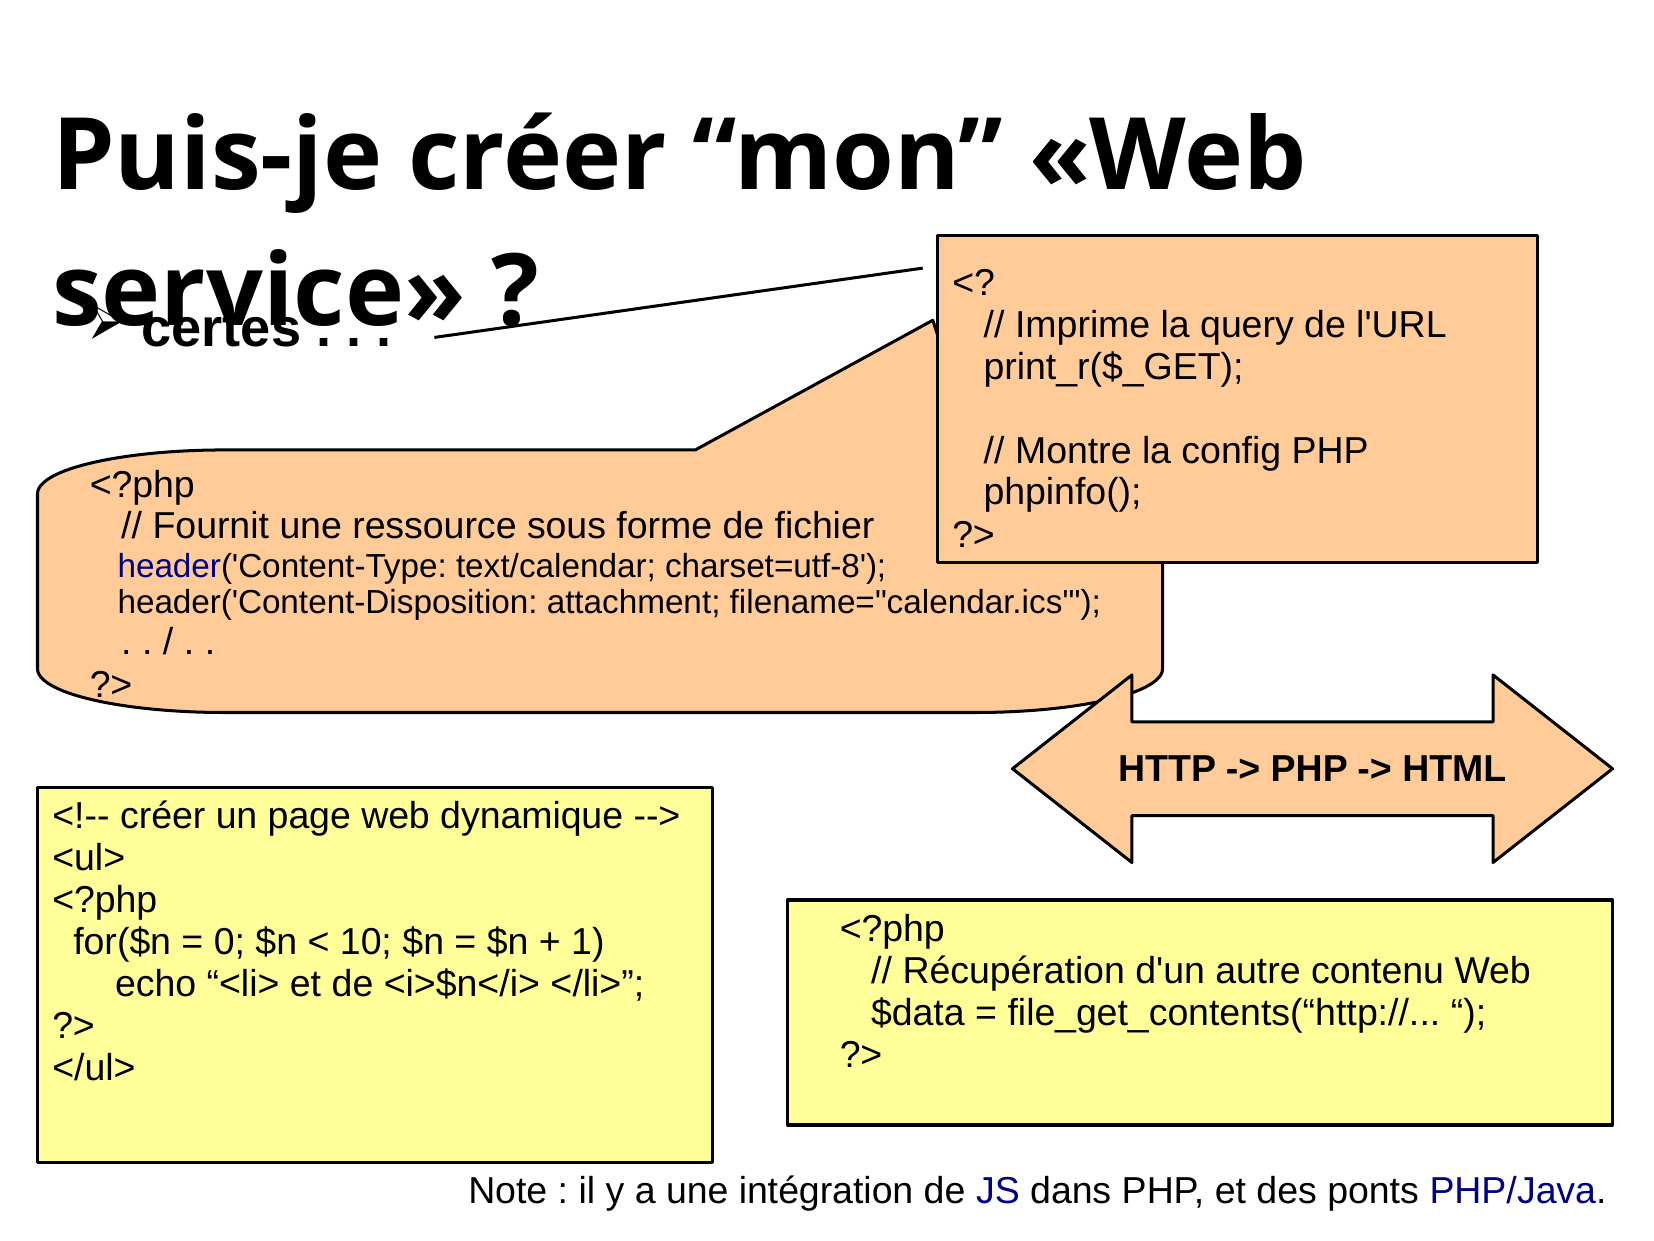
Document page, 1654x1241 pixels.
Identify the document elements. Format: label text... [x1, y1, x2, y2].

text_box Note : il y a une intégration de JS dans PHP, et des ponts PHP/Java. [453, 1162, 1651, 1238]
text_box HTTP -> PHP -> HTML [1012, 674, 1613, 863]
text_box <!-- créer un page web dynamique --> <ul> <?php for($n = 0; $n < 10; $n = $n + 1) echo “<li> et de <i>$n</i> </li>”; ?> </ul> [37, 787, 751, 1126]
text_box [37, 1126, 713, 1163]
text_box Puis-je créer “mon” «Web service» ? [37, 75, 1613, 219]
text_box <?php // Récupération d'un autre contenu Web $data = file_get_contents(“http://... “); ?> [825, 900, 1613, 1088]
text_box <?php // Fournit une ressource sous forme de fichier header('Content-Type: text/calendar; charset=utf-8'); header('Content-Disposition: attachment; filename="calendar.ics"'); . . / . . ?> [75, 455, 1238, 713]
text_box certes . . . [37, 225, 488, 426]
text_box [37, 467, 75, 696]
text_box [488, 268, 923, 330]
text_box [787, 900, 1613, 1126]
text_box [938, 235, 1538, 253]
text_box [137, 320, 937, 455]
text_box <? // Imprime la query de l'URL print_r($_GET); // Montre la config PHP phpinfo(); ?> [937, 253, 1538, 563]
